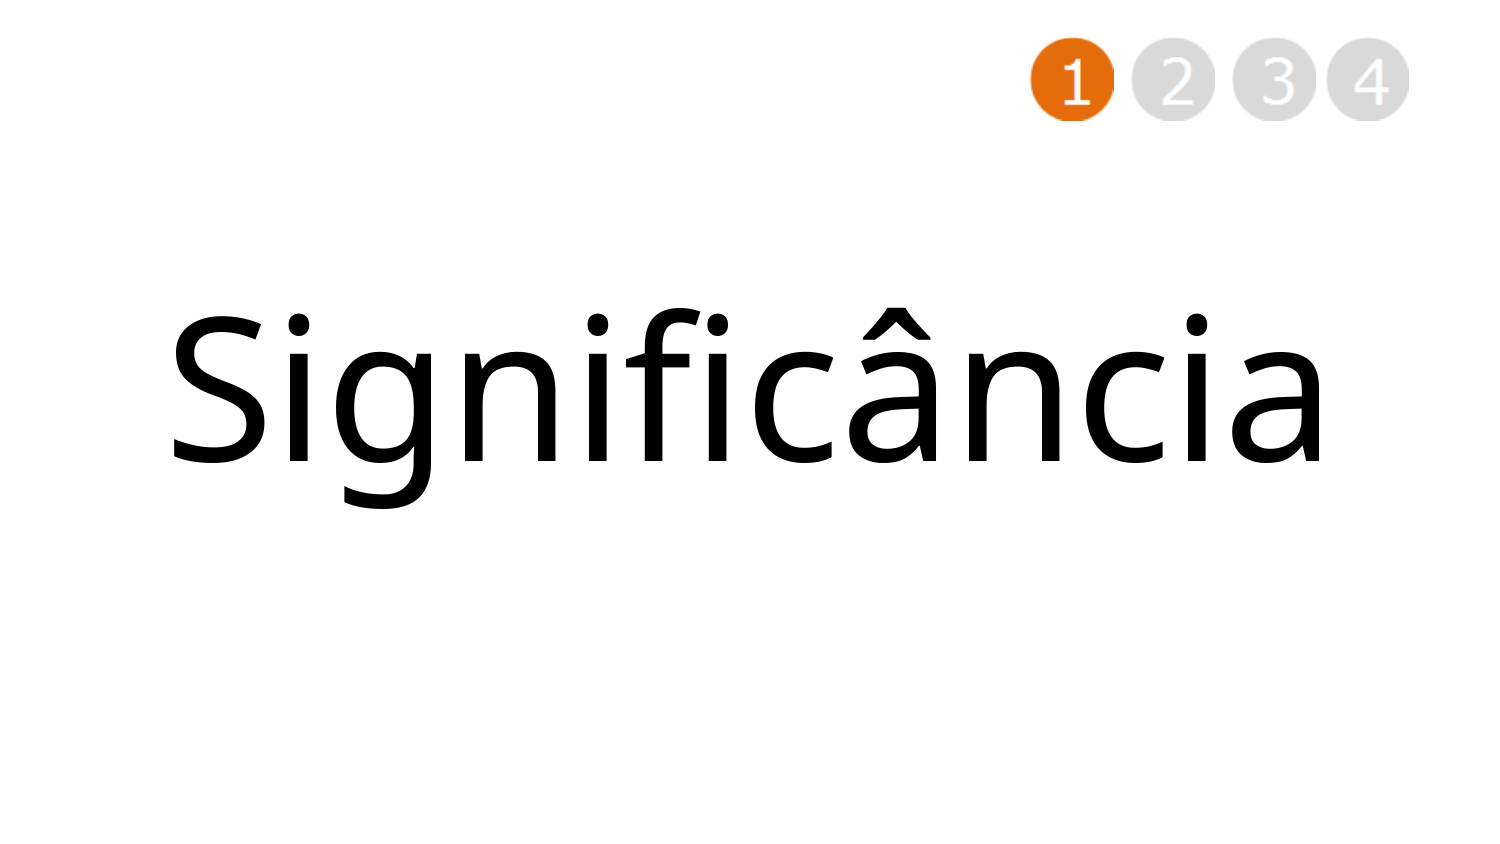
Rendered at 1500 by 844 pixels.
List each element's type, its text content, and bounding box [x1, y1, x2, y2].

picture [1232, 37, 1316, 121]
picture [1326, 37, 1409, 121]
title Significância [51, 164, 1449, 517]
picture [1131, 37, 1215, 121]
picture [1030, 37, 1114, 121]
